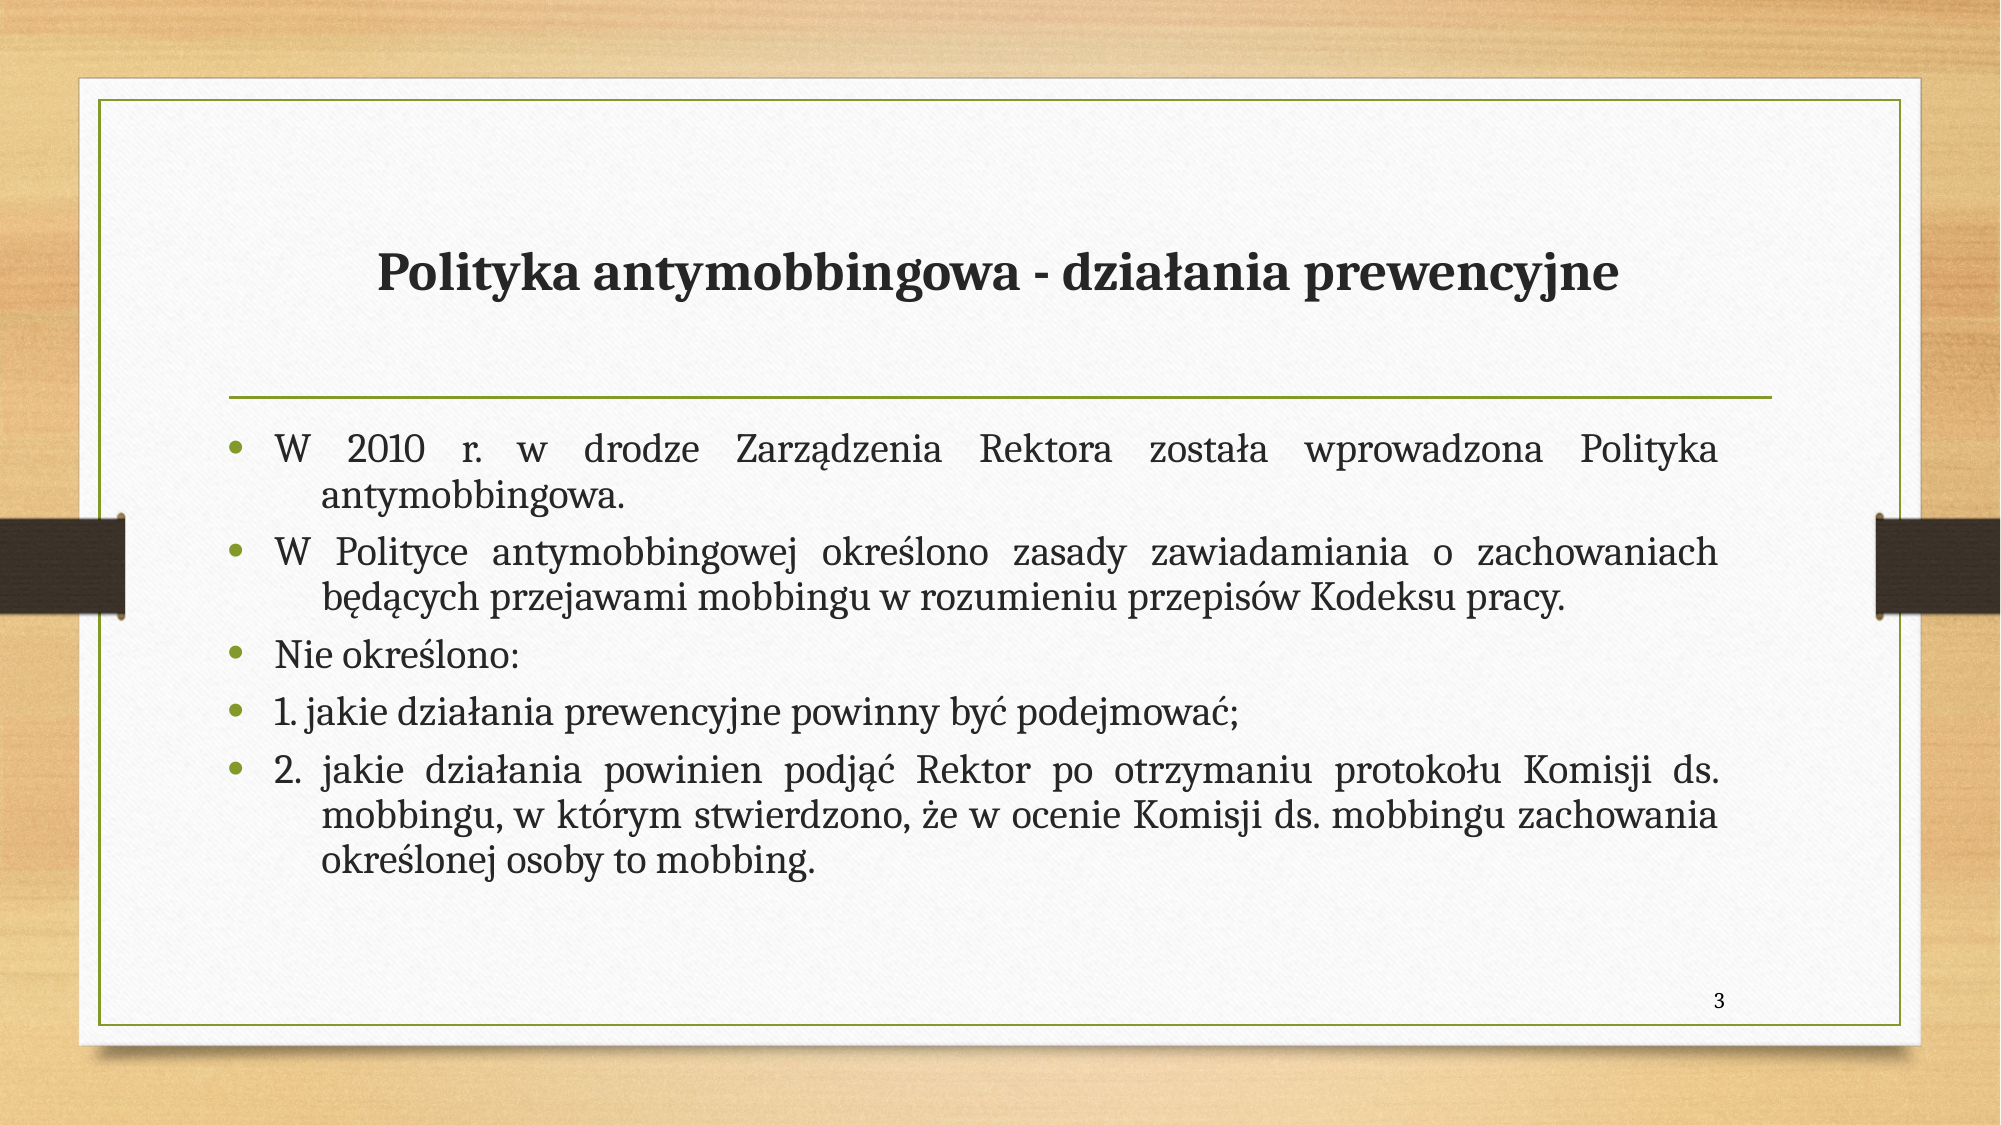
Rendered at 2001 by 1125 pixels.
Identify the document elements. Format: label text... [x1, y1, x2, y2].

title Polityka antymobbingowa - działania prewencyjne [212, 161, 1788, 376]
list W 2010 r. w drodze Zarządzenia Rektora została wprowadzona Polityka antymobbingowa. W Polityce antymobbingowej określono zasady zawiadamiania o zachowaniach będących przejawami mobbingu w rozumieniu przepisów Kodeksu pracy. Nie określono: 1. jakie działania prewencyjne powinny być podejmować; 2. jakie działania powinien podjąć Rektor po otrzymaniu protokołu Komisji ds. mobbingu, w którym stwierdzono, że w ocenie Komisji ds. mobbingu zachowania określonej osoby to mobbing. [212, 419, 1788, 964]
text_box [1698, 979, 1788, 1026]
